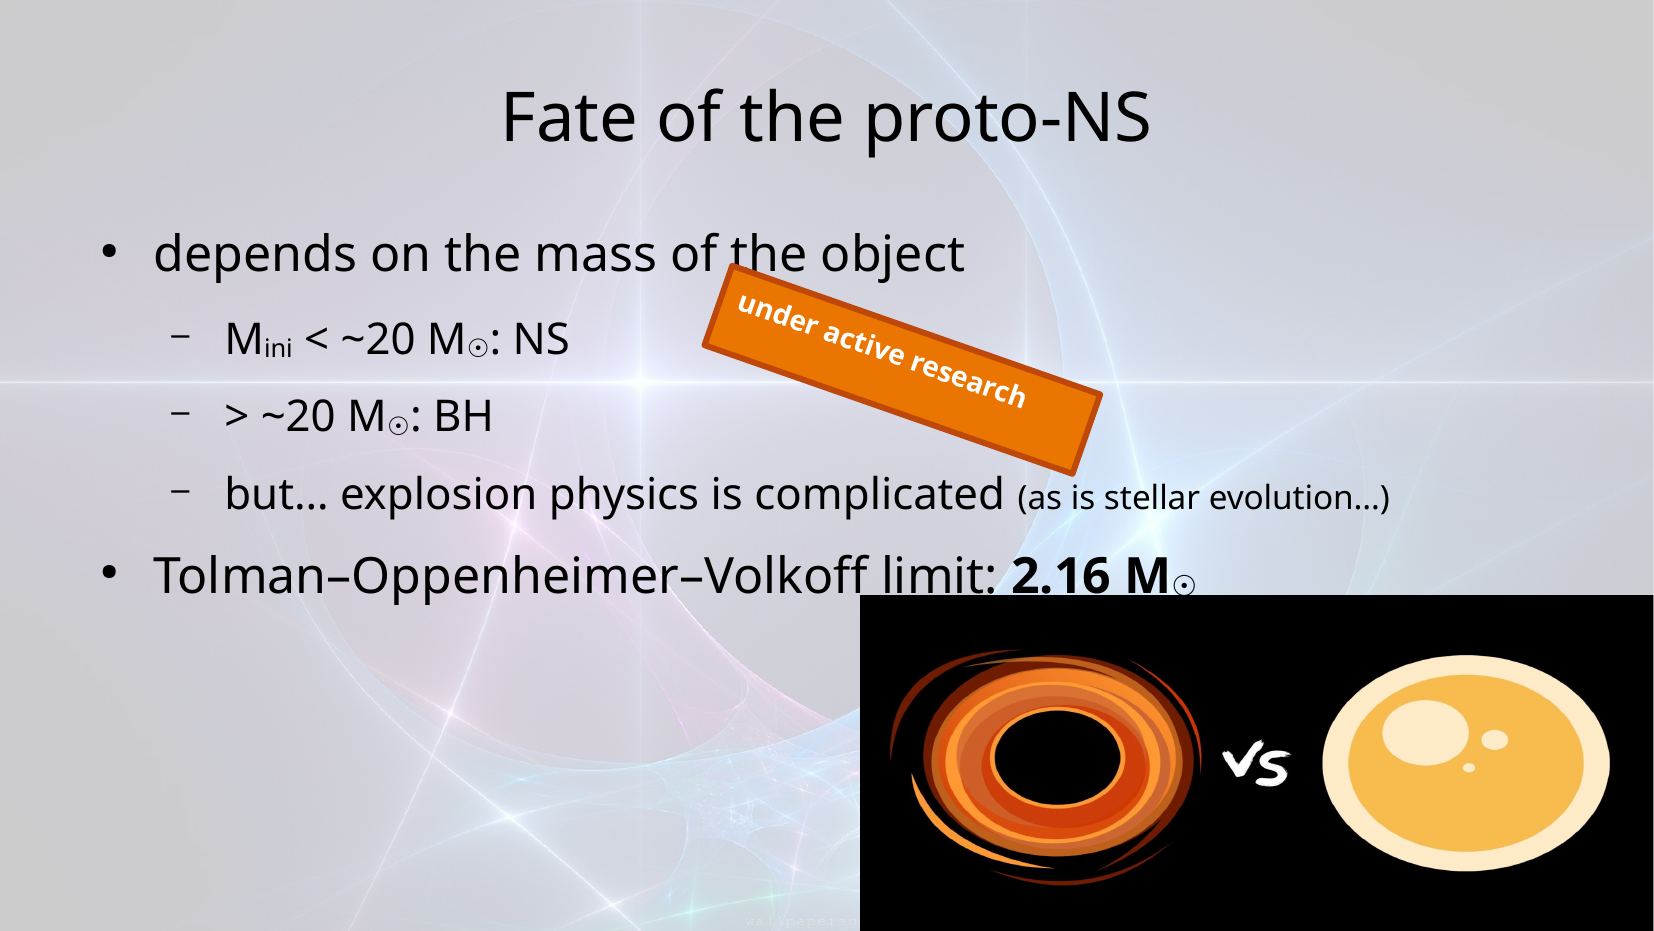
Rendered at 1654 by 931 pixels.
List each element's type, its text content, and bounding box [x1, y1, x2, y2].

list depends on the mass of the object Mini < ~20 M☉: NS > ~20 M☉: BH but… explosion physics is complicated (as is stellar evolution…) Tolman–Oppenheimer–Volkoff limit: 2.16 M☉ [82, 217, 1619, 913]
text_box under active research [704, 265, 1101, 474]
title Fate of the proto-NS [82, 37, 1571, 193]
picture [0, 0, 1654, 931]
